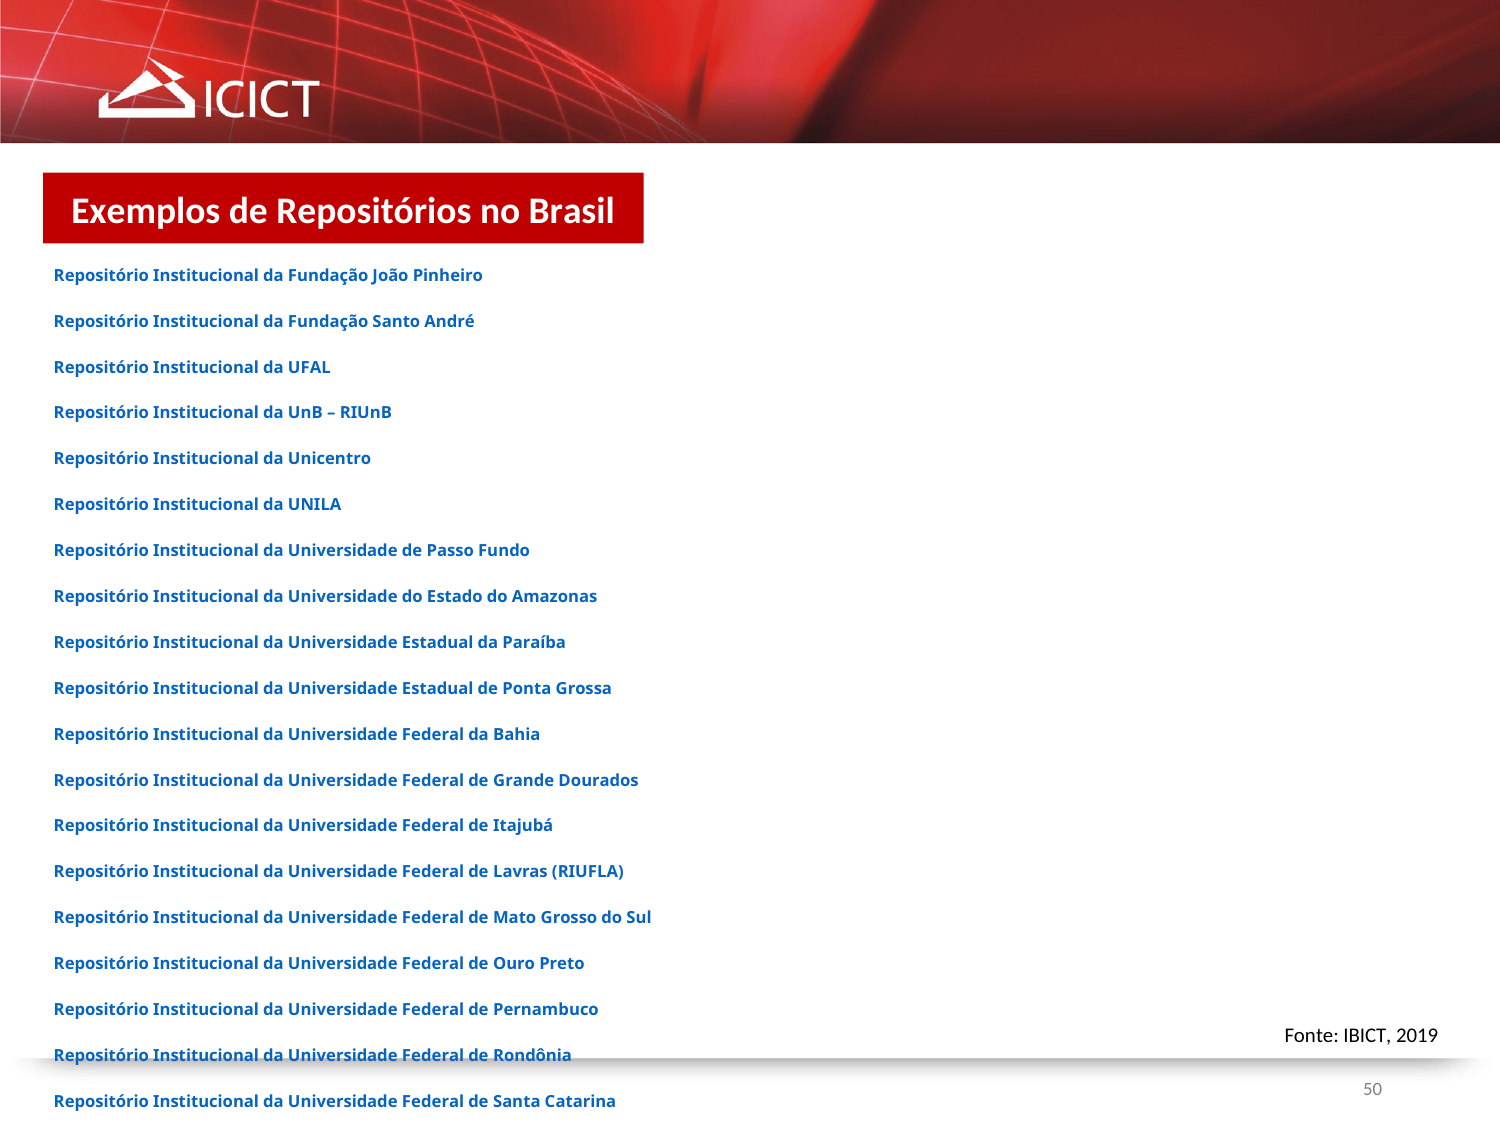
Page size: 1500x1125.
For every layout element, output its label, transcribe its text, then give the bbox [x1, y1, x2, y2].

picture [0, 0, 1500, 1125]
text_box Fonte: IBICT, 2019 [1269, 1014, 1483, 1055]
text_box Repositório Institucional da Fundação João Pinheiro Repositório Institucional da Fundação Santo André Repositório Institucional da UFAL Repositório Institucional da UnB – RIUnB Repositório Institucional da Unicentro Repositório Institucional da UNILA Repositório Institucional da Universidade de Passo Fundo Repositório Institucional da Universidade do Estado do Amazonas Repositório Institucional da Universidade Estadual da Paraíba Repositório Institucional da Universidade Estadual de Ponta Grossa Repositório Institucional da Universidade Federal da Bahia Repositório Institucional da Universidade Federal de Grande Dourados Repositório Institucional da Universidade Federal de Itajubá Repositório Institucional da Universidade Federal de Lavras (RIUFLA) Repositório Institucional da Universidade Federal de Mato Grosso do Sul Repositório Institucional da Universidade Federal de Ouro Preto Repositório Institucional da Universidade Federal de Pernambuco Repositório Institucional da Universidade Federal de Rondônia Repositório Institucional da Universidade Federal de Santa Catarina [39, 255, 1455, 1122]
text_box Exemplos de Repositórios no Brasil [43, 172, 644, 244]
